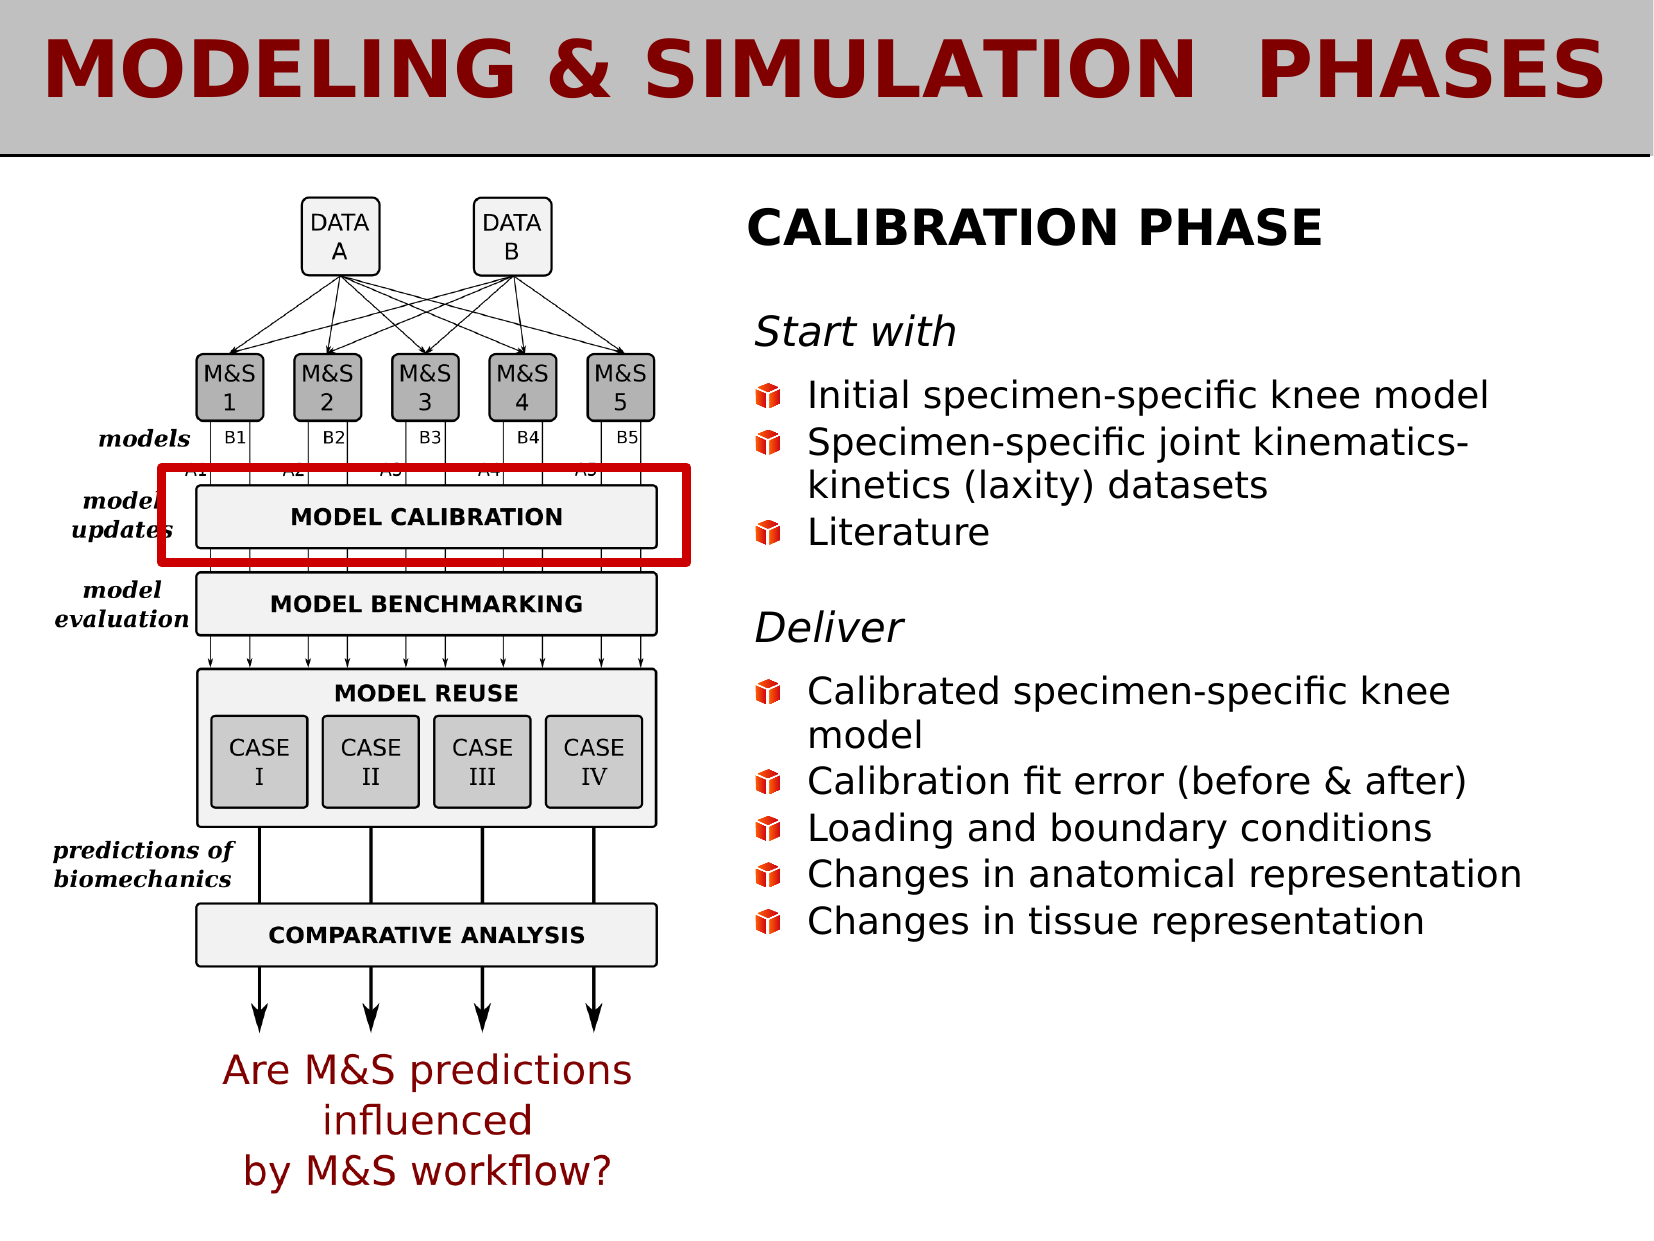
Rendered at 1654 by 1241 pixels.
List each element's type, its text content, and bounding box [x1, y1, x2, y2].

text_box Start with Initial specimen-specific knee model Specimen-specific joint kinematics-kinetics (laxity) datasets Literature Deliver Calibrated specimen-specific knee model Calibration fit error (before & after) Loading and boundary conditions Changes in anatomical representation Changes in tissue representation [739, 300, 1578, 1201]
picture [166, 472, 664, 558]
picture [45, 183, 664, 1201]
text_box MODELING & SIMULATION PHASES [0, 24, 1651, 132]
text_box [0, 0, 1654, 156]
text_box CALIBRATION PHASE [731, 191, 1388, 270]
